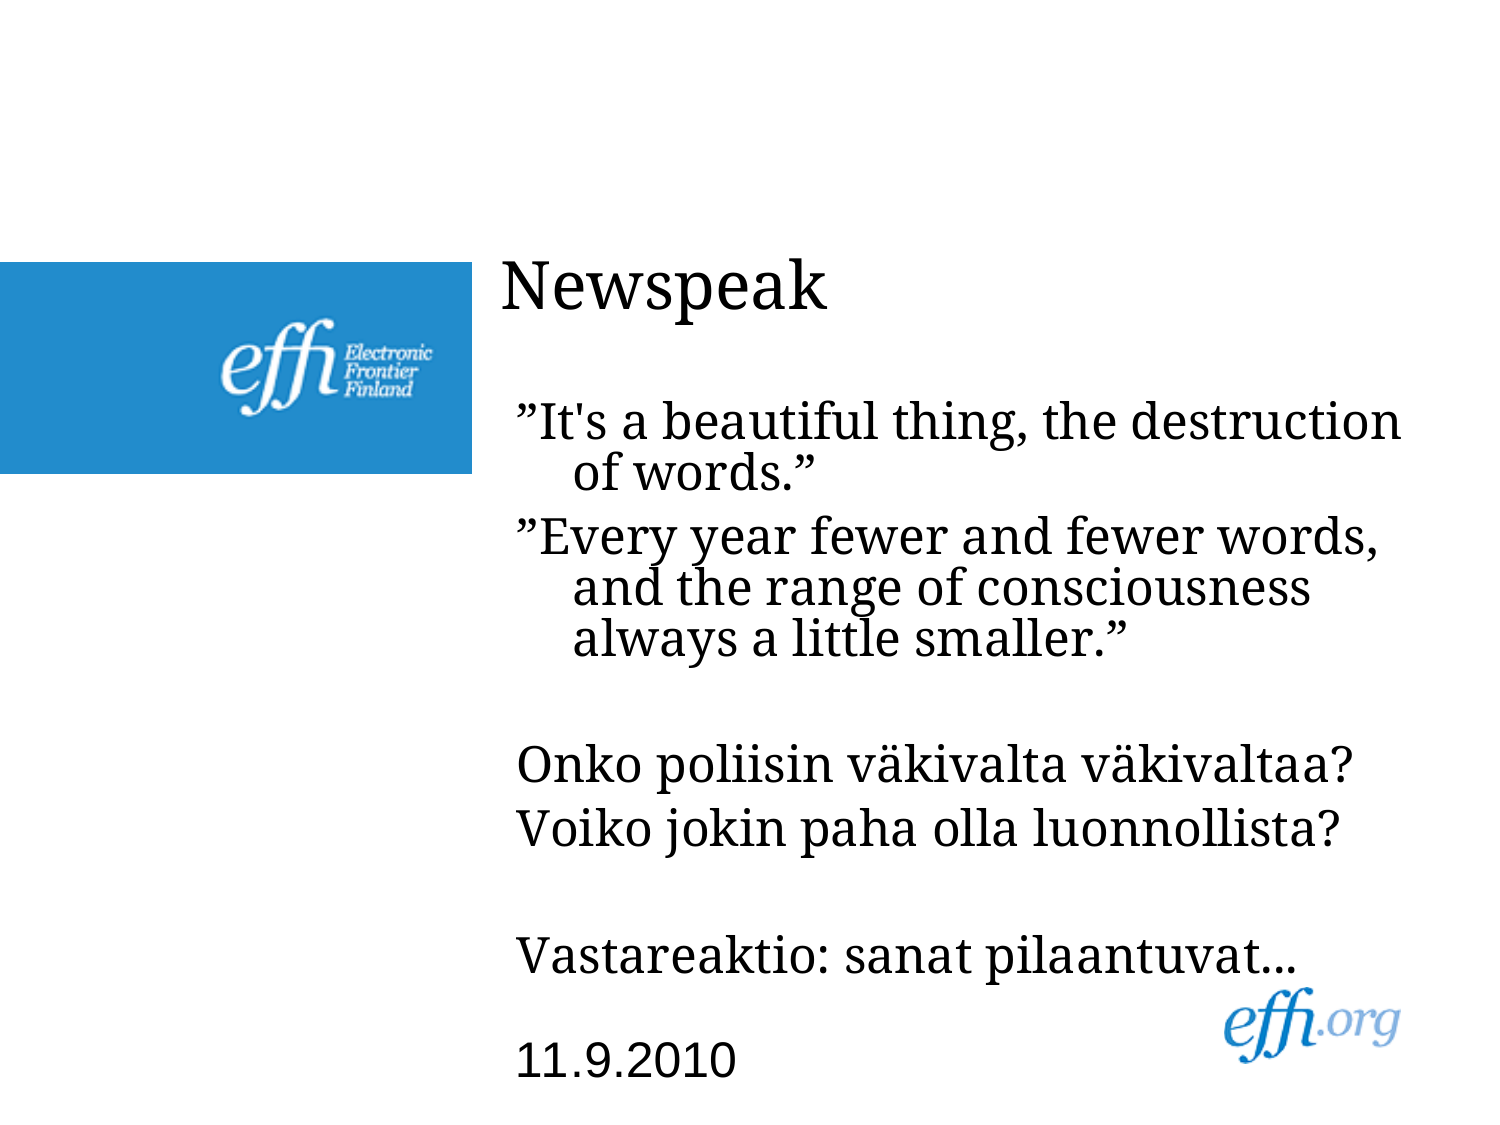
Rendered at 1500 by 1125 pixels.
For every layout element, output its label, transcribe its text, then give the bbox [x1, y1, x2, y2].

picture [0, 262, 472, 474]
list ”It's a beautiful thing, the destruction of words.” ”Every year fewer and fewer words, and the range of consciousness always a little smaller.” Onko poliisin väkivalta väkivaltaa? Voiko jokin paha olla luonnollista? Vastareaktio: sanat pilaantuvat... [501, 383, 1427, 1004]
picture [1224, 1004, 1401, 1064]
title Newspeak [500, 207, 1425, 368]
